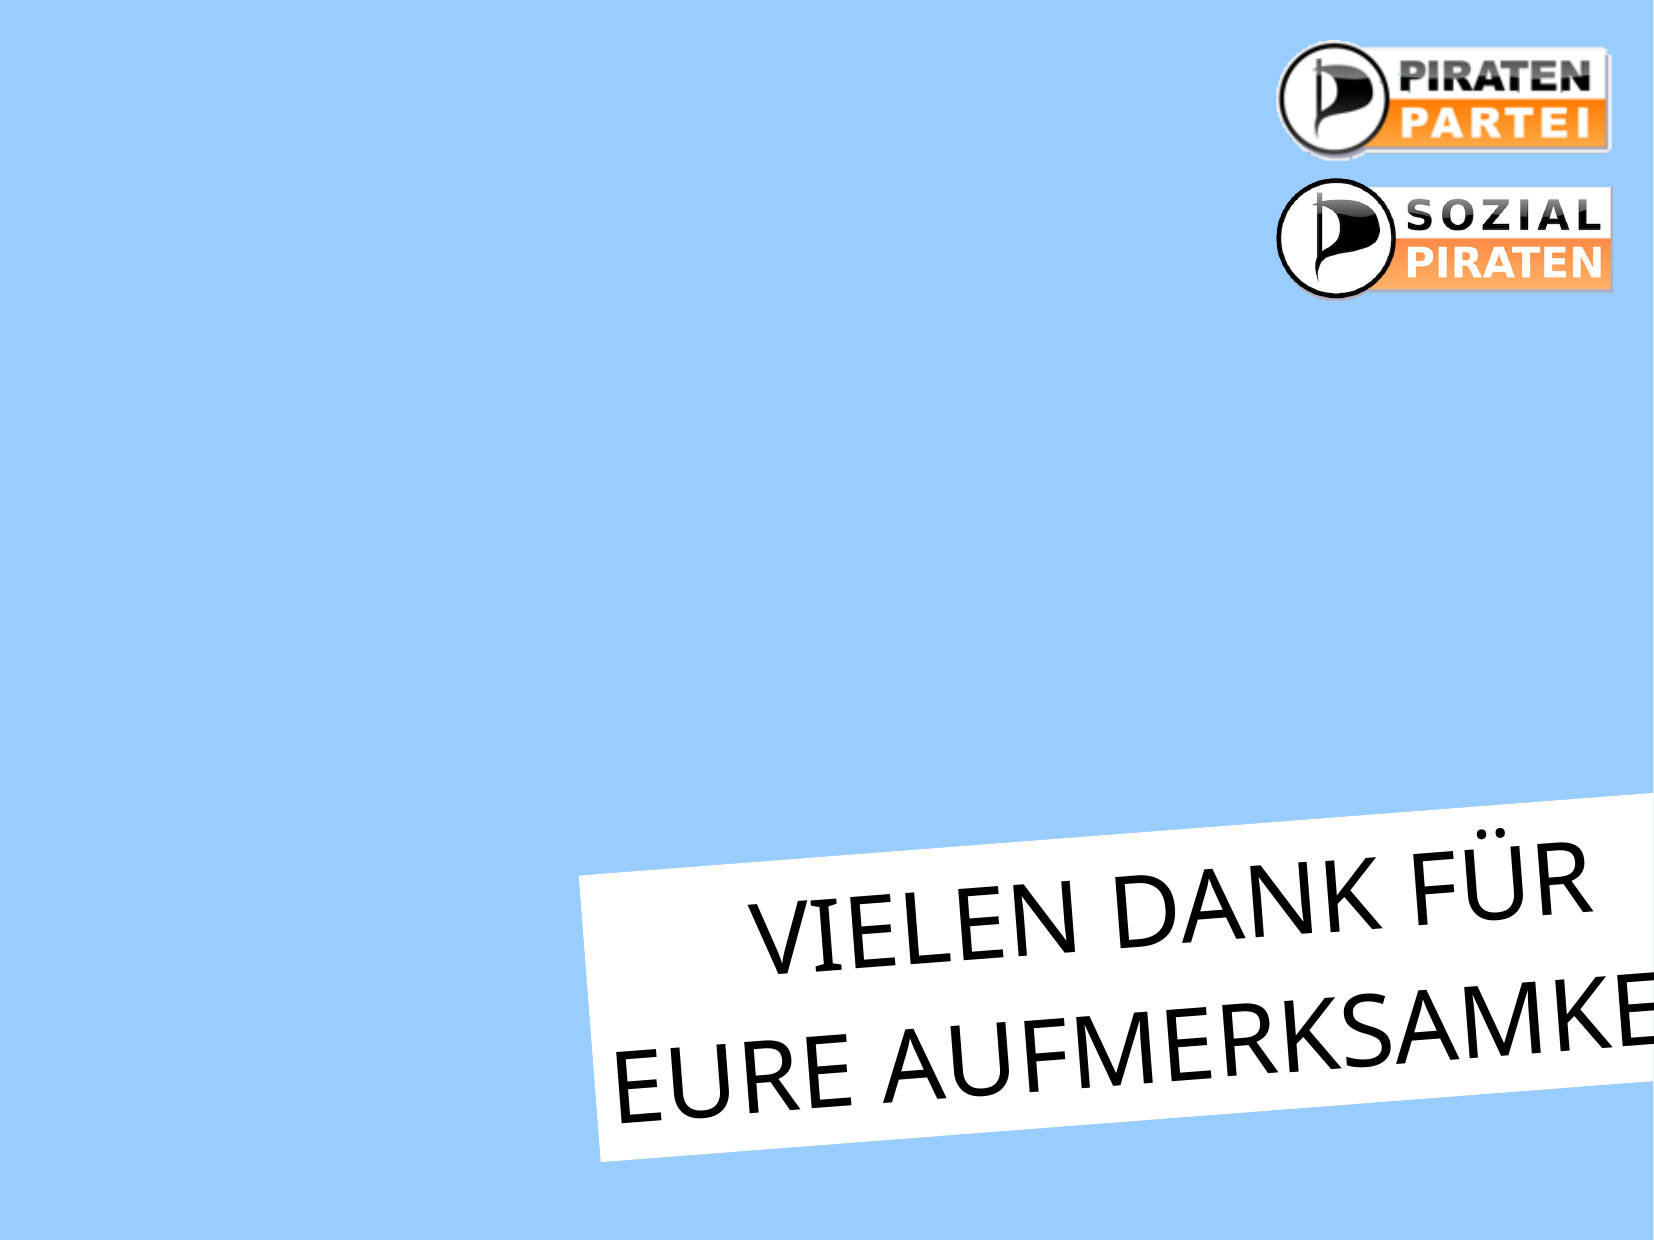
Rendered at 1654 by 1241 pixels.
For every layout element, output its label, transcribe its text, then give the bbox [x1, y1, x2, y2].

picture [1275, 177, 1614, 302]
picture [1275, 40, 1614, 163]
text_box VIELEN DANK FÜR EURE AUFMERKSAMKEIT [578, 802, 1544, 1135]
